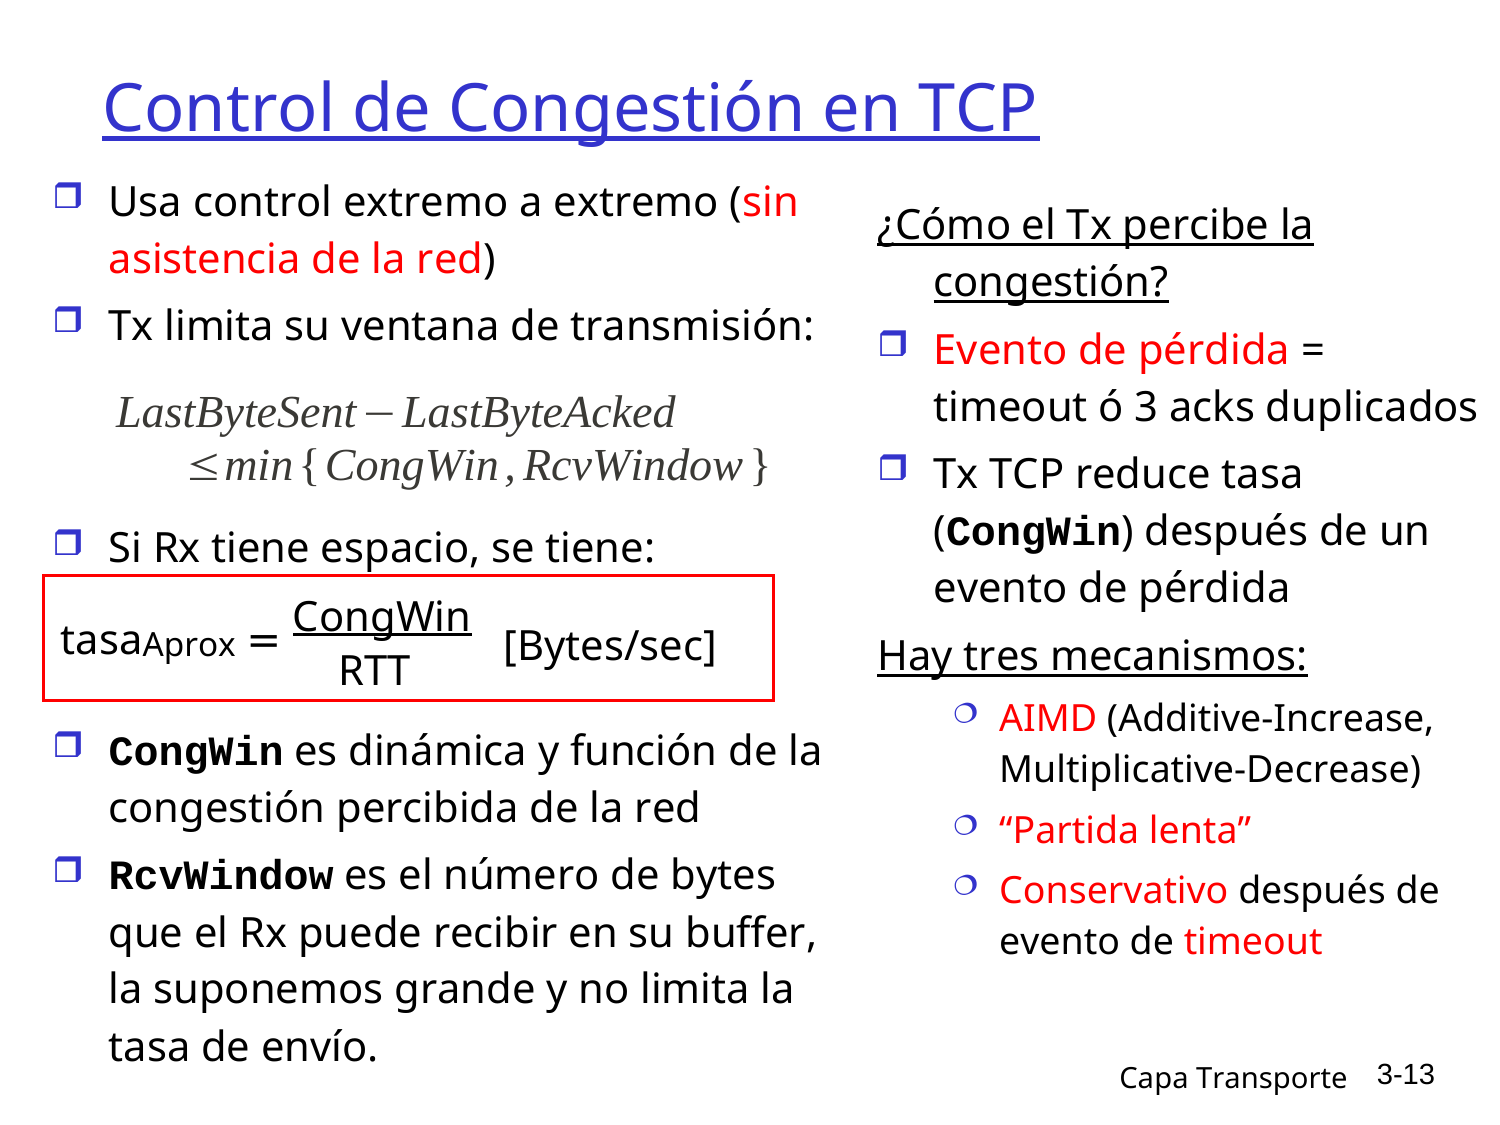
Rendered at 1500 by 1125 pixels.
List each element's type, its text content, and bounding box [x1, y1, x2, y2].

text_box RTT [323, 636, 431, 699]
text_box RTT [323, 702, 431, 706]
list ¿Cómo el Tx percibe la congestión? Evento de pérdida = timeout ó 3 acks duplicados Tx TCP reduce tasa (CongWin) después de un evento de pérdida Hay tres mecanismos: AIMD (Additive-Increase, Multiplicative-Decrease) “Partida lenta” Conservativo después de evento de timeout [862, 187, 1500, 1028]
chart [13, 386, 779, 491]
text_box [Bytes/sec] [488, 607, 733, 681]
title Control de Congestión en TCP [87, 15, 1463, 187]
list Usa control extremo a extremo (sin asistencia de la red) Tx limita su ventana de transmisión: Si Rx tiene espacio, se tiene: CongWin es dinámica y función de la congestión percibida de la red RcvWindow es el número de bytes que el Rx puede recibir en su buffer, la suponemos grande y no limita la tasa de envío. [37, 163, 863, 1013]
text_box CongWin [278, 578, 503, 652]
text_box tasaAprox = [45, 602, 302, 675]
text_box CongWin [376, 611, 388, 628]
